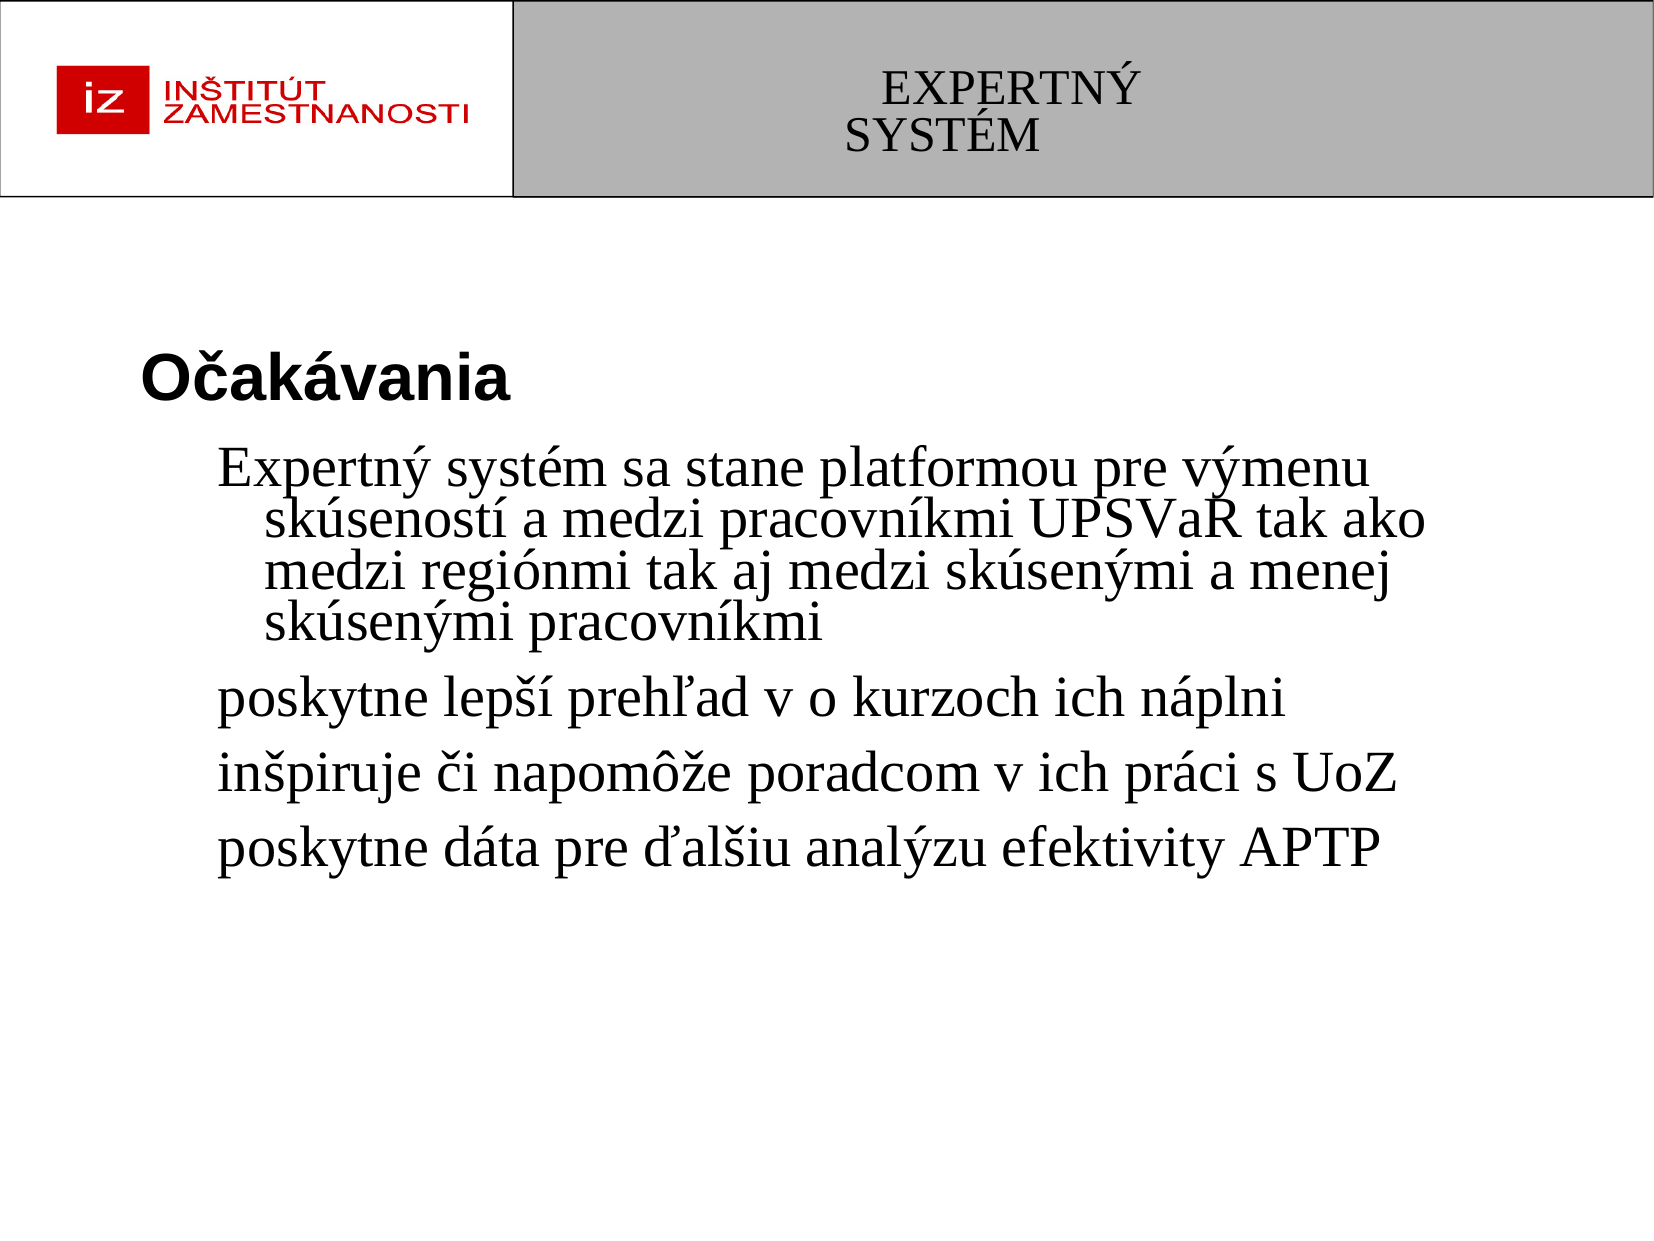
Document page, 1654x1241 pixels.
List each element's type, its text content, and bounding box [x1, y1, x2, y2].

text_box [0, 0, 1654, 197]
text_box EXPERTNÝ SYSTÉM [829, 59, 1359, 130]
list Očakávania Expertný systém sa stane platformou pre výmenu skúseností a medzi pracovníkmi UPSVaR tak ako medzi regiónmi tak aj medzi skúsenými a menej skúsenými pracovníkmi poskytne lepší prehľad v o kurzoch ich náplni inšpiruje či napomôže poradcom v ich práci s UoZ poskytne dáta pre ďalšiu analýzu efektivity APTP [123, 340, 1536, 1123]
picture [5, 6, 513, 190]
